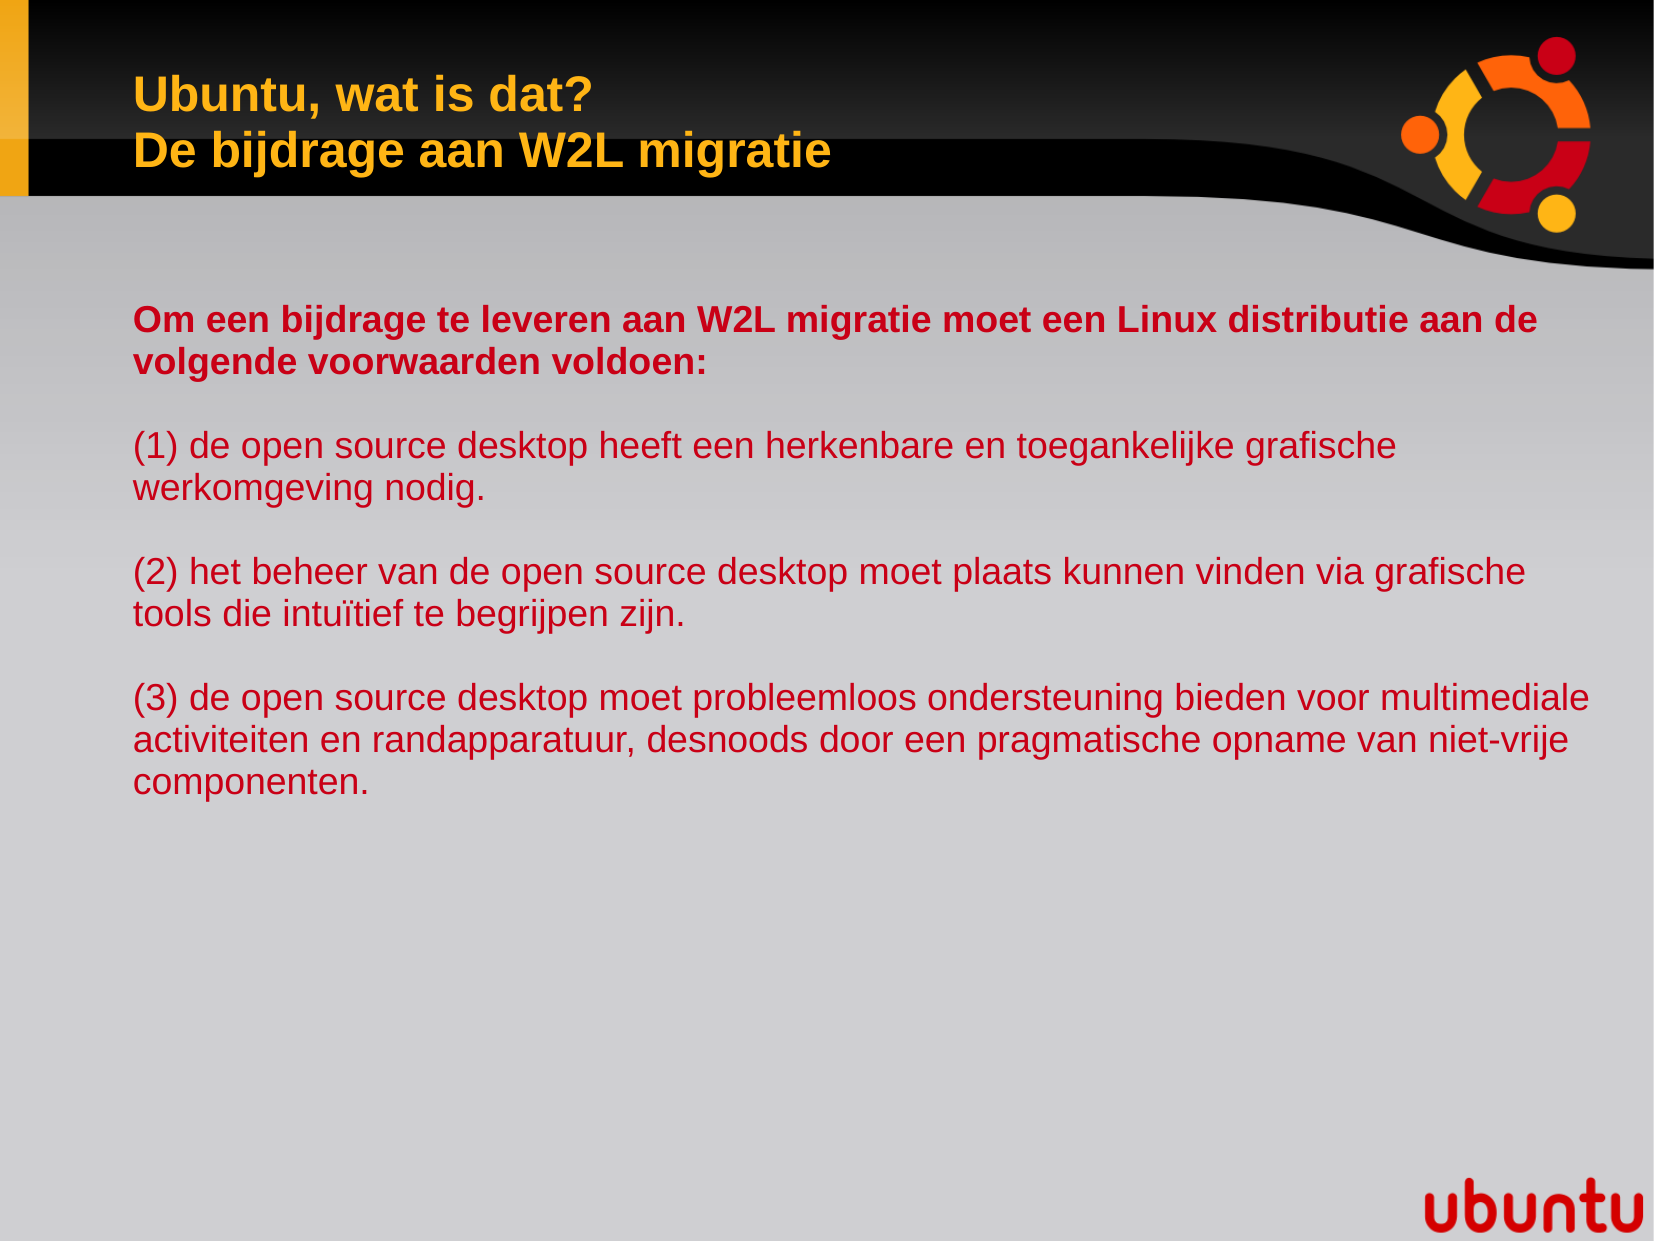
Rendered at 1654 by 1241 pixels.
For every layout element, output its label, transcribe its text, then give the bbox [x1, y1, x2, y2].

picture [0, 0, 1654, 1241]
text_box Ubuntu, wat is dat? De bijdrage aan W2L migratie [118, 59, 1093, 188]
text_box Om een bijdrage te leveren aan W2L migratie moet een Linux distributie aan de volgende voorwaarden voldoen: (1) de open source desktop heeft een herkenbare en toegankelijke grafische werkomgeving nodig. (2) het beheer van de open source desktop moet plaats kunnen vinden via grafische tools die intuïtief te begrijpen zijn. (3) de open source desktop moet probleemloos ondersteuning bieden voor multimediale activiteiten en randapparatuur, desnoods door een pragmatische opname van niet-vrije componenten. [118, 291, 1625, 899]
